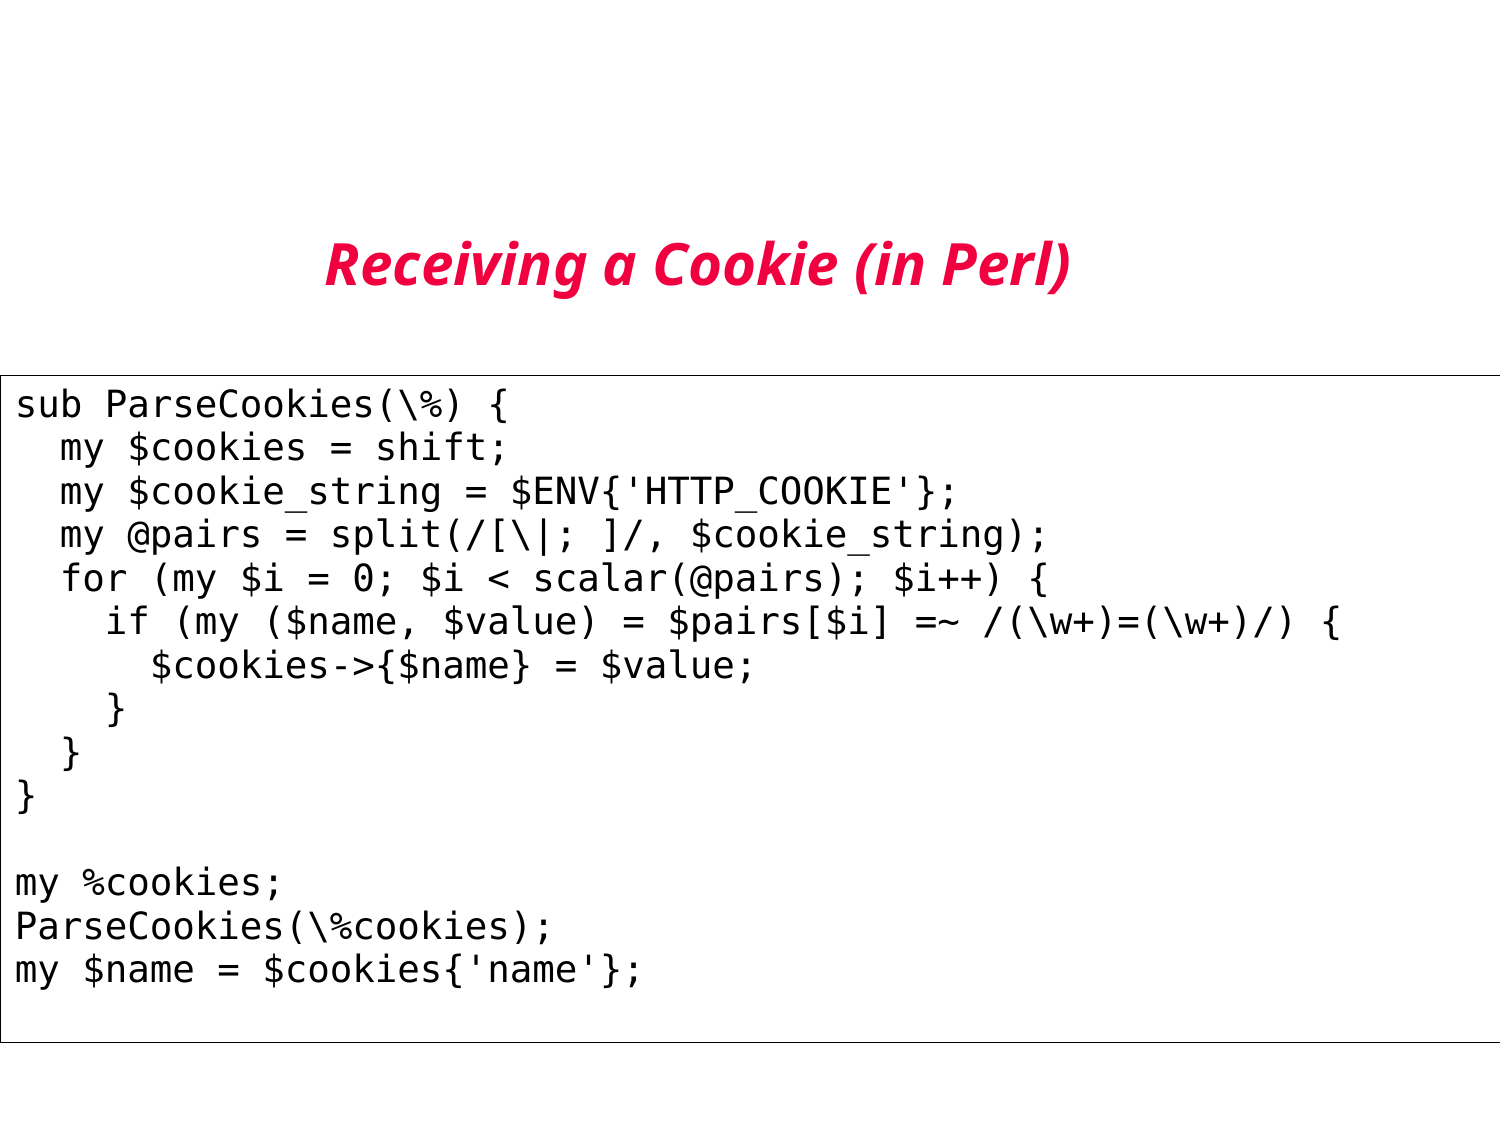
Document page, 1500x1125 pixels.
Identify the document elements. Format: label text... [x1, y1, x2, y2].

text_box sub ParseCookies(\%) { my $cookies = shift; my $cookie_string = $ENV{'HTTP_COOKIE'}; my @pairs = split(/[\|; ]/, $cookie_string); for (my $i = 0; $i < scalar(@pairs); $i++) { if (my ($name, $value) = $pairs[$i] =~ /(\w+)=(\w+)/) { $cookies->{$name} = $value; } } } my %cookies; ParseCookies(\%cookies); my $name = $cookies{'name'}; [0, 375, 1500, 1043]
title Receiving a Cookie (in Perl) [324, 187, 1450, 338]
